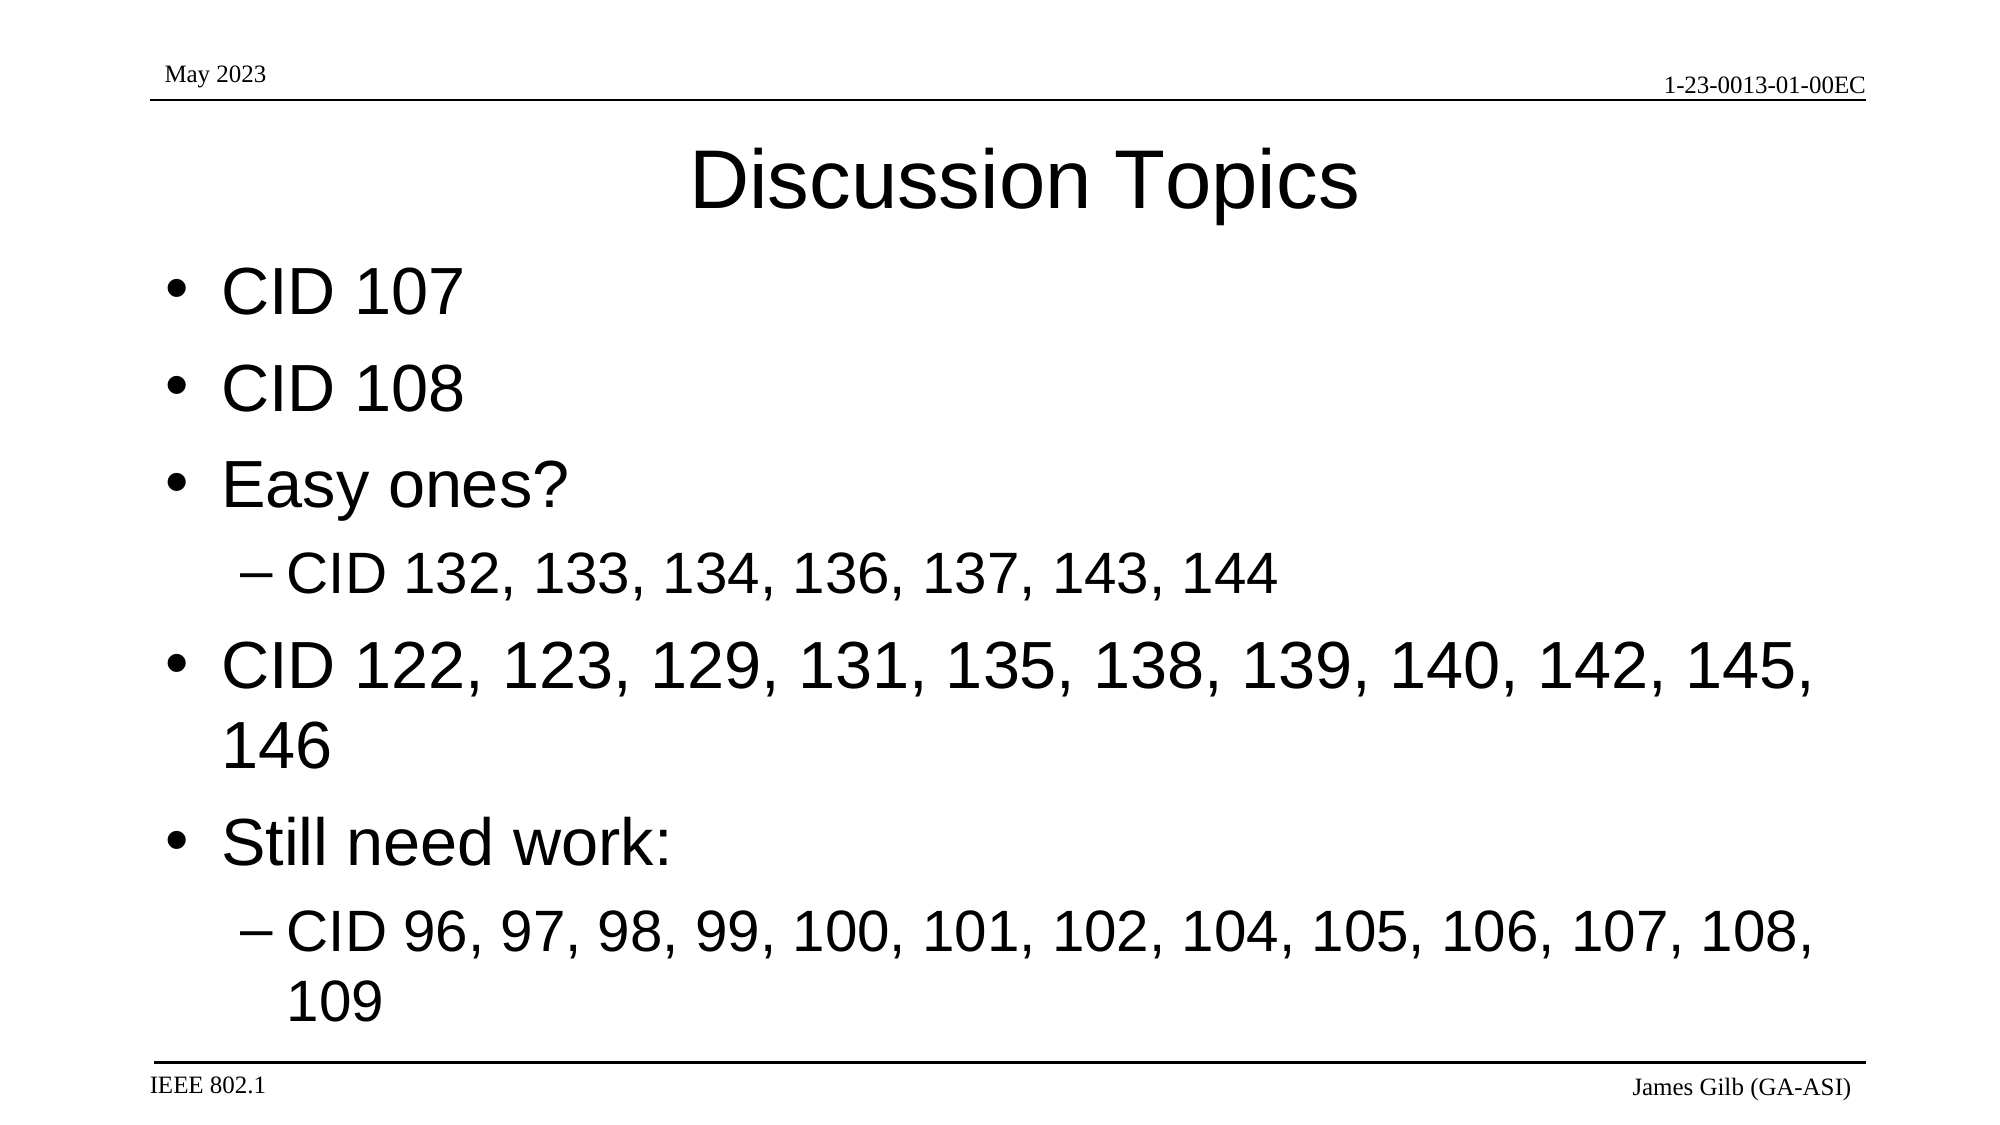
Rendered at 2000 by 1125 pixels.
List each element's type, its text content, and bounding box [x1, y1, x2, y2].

title Discussion Topics [149, 112, 1900, 238]
list CID 107 CID 108 Easy ones? CID 132, 133, 134, 136, 137, 143, 144 CID 122, 123, 129, 131, 135, 138, 139, 140, 142, 145, 146 Still need work: CID 96, 97, 98, 99, 100, 101, 102, 104, 105, 106, 107, 108, 109 [150, 239, 1900, 1051]
